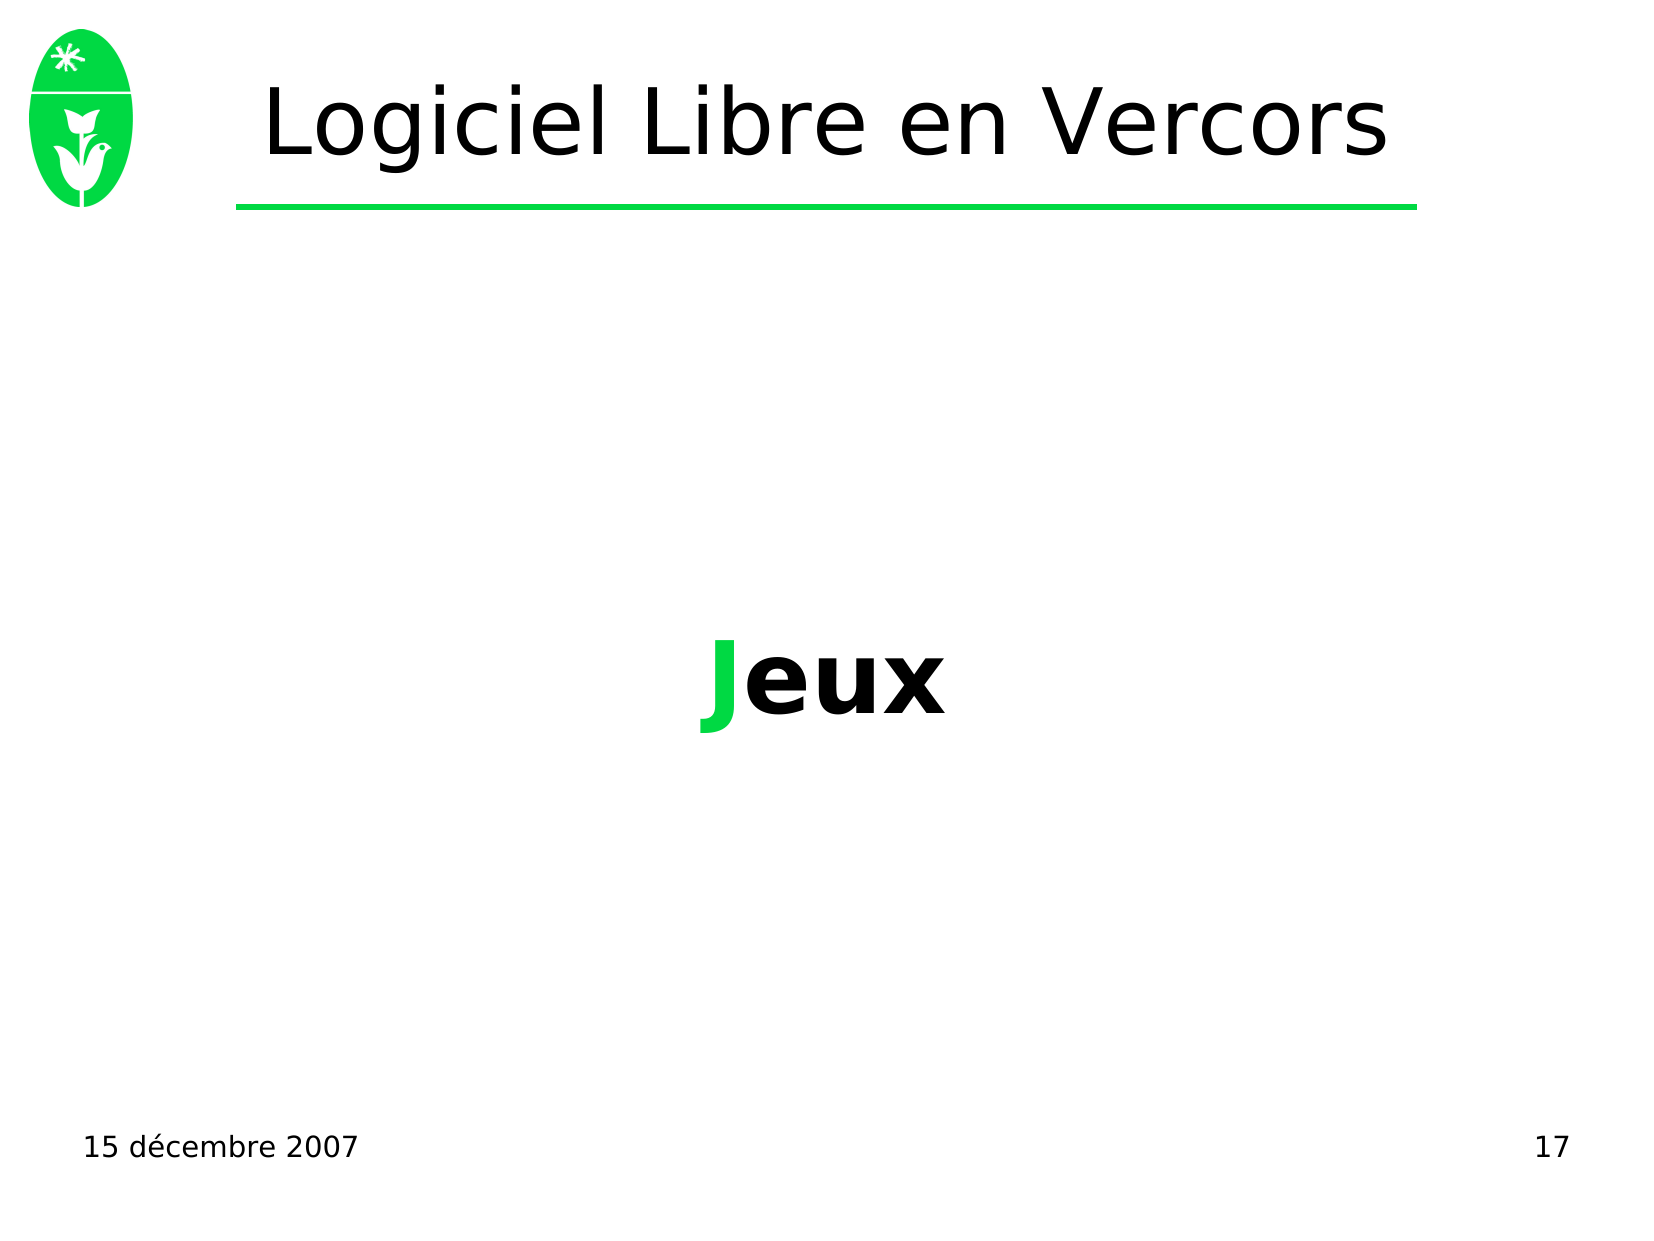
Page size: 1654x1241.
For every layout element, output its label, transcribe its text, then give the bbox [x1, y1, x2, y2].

title Logiciel Libre en Vercors [177, 4, 1477, 241]
text_box Jeux [0, 265, 1654, 1093]
picture [29, 29, 133, 207]
